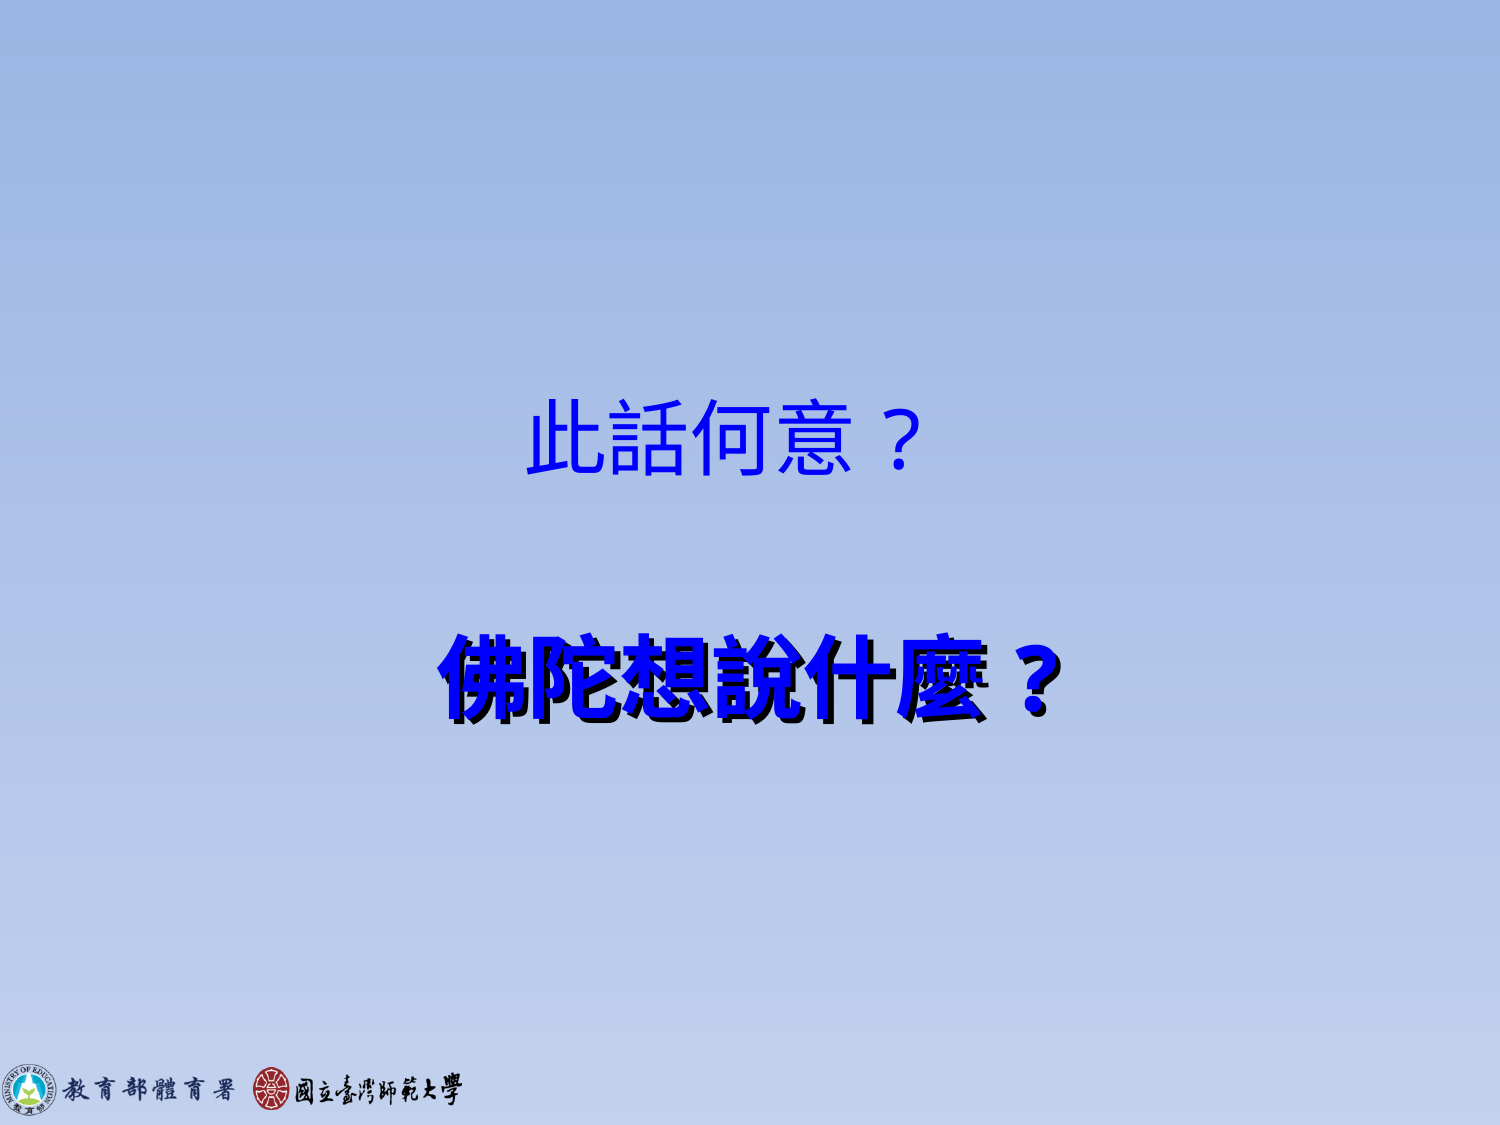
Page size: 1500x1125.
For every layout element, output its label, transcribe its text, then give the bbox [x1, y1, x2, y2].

list 此話何意? 佛陀想說什麼? [75, 262, 1426, 1005]
